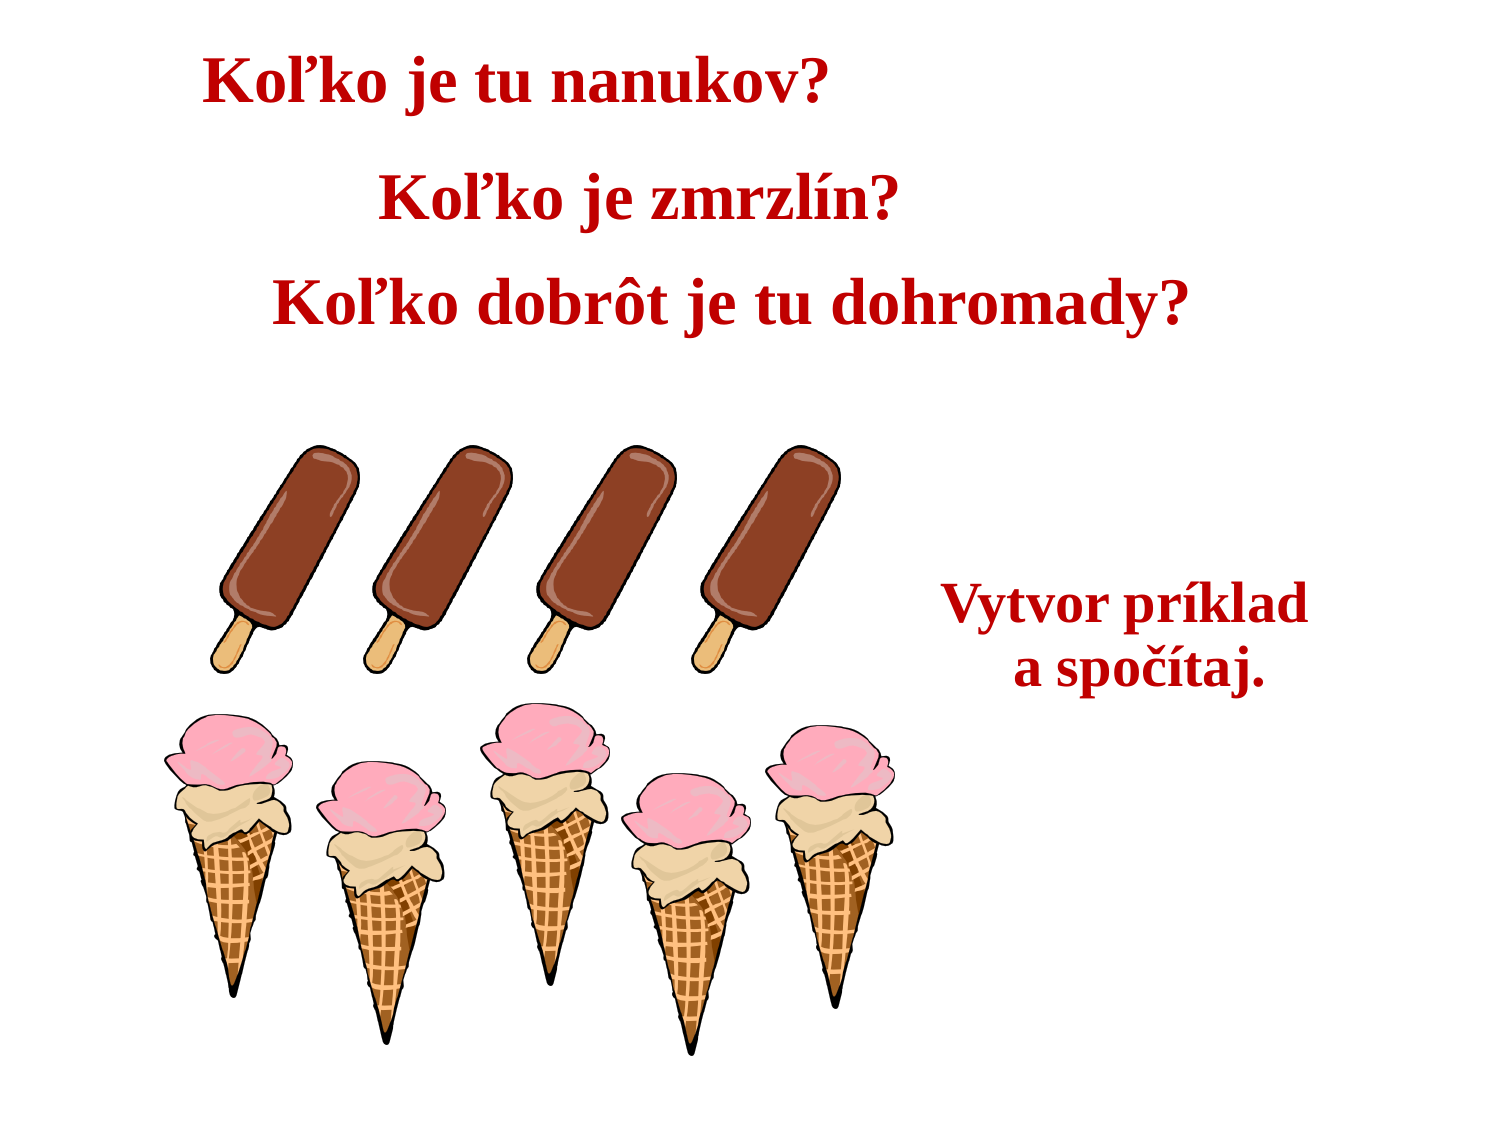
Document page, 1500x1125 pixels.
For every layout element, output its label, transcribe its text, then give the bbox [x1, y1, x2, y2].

picture [164, 714, 293, 998]
text_box Koľko je tu nanukov? [187, 35, 1336, 125]
picture [765, 725, 895, 1009]
text_box Koľko dobrôt je tu dohromady? [257, 257, 1500, 348]
text_box Vytvor príklad a spočítaj. [925, 562, 1372, 708]
picture [480, 703, 610, 986]
picture [527, 445, 677, 674]
picture [621, 773, 751, 1056]
picture [316, 761, 446, 1045]
text_box Koľko je zmrzlín? [363, 152, 1337, 242]
picture [363, 445, 513, 674]
picture [210, 445, 360, 674]
picture [691, 445, 841, 674]
